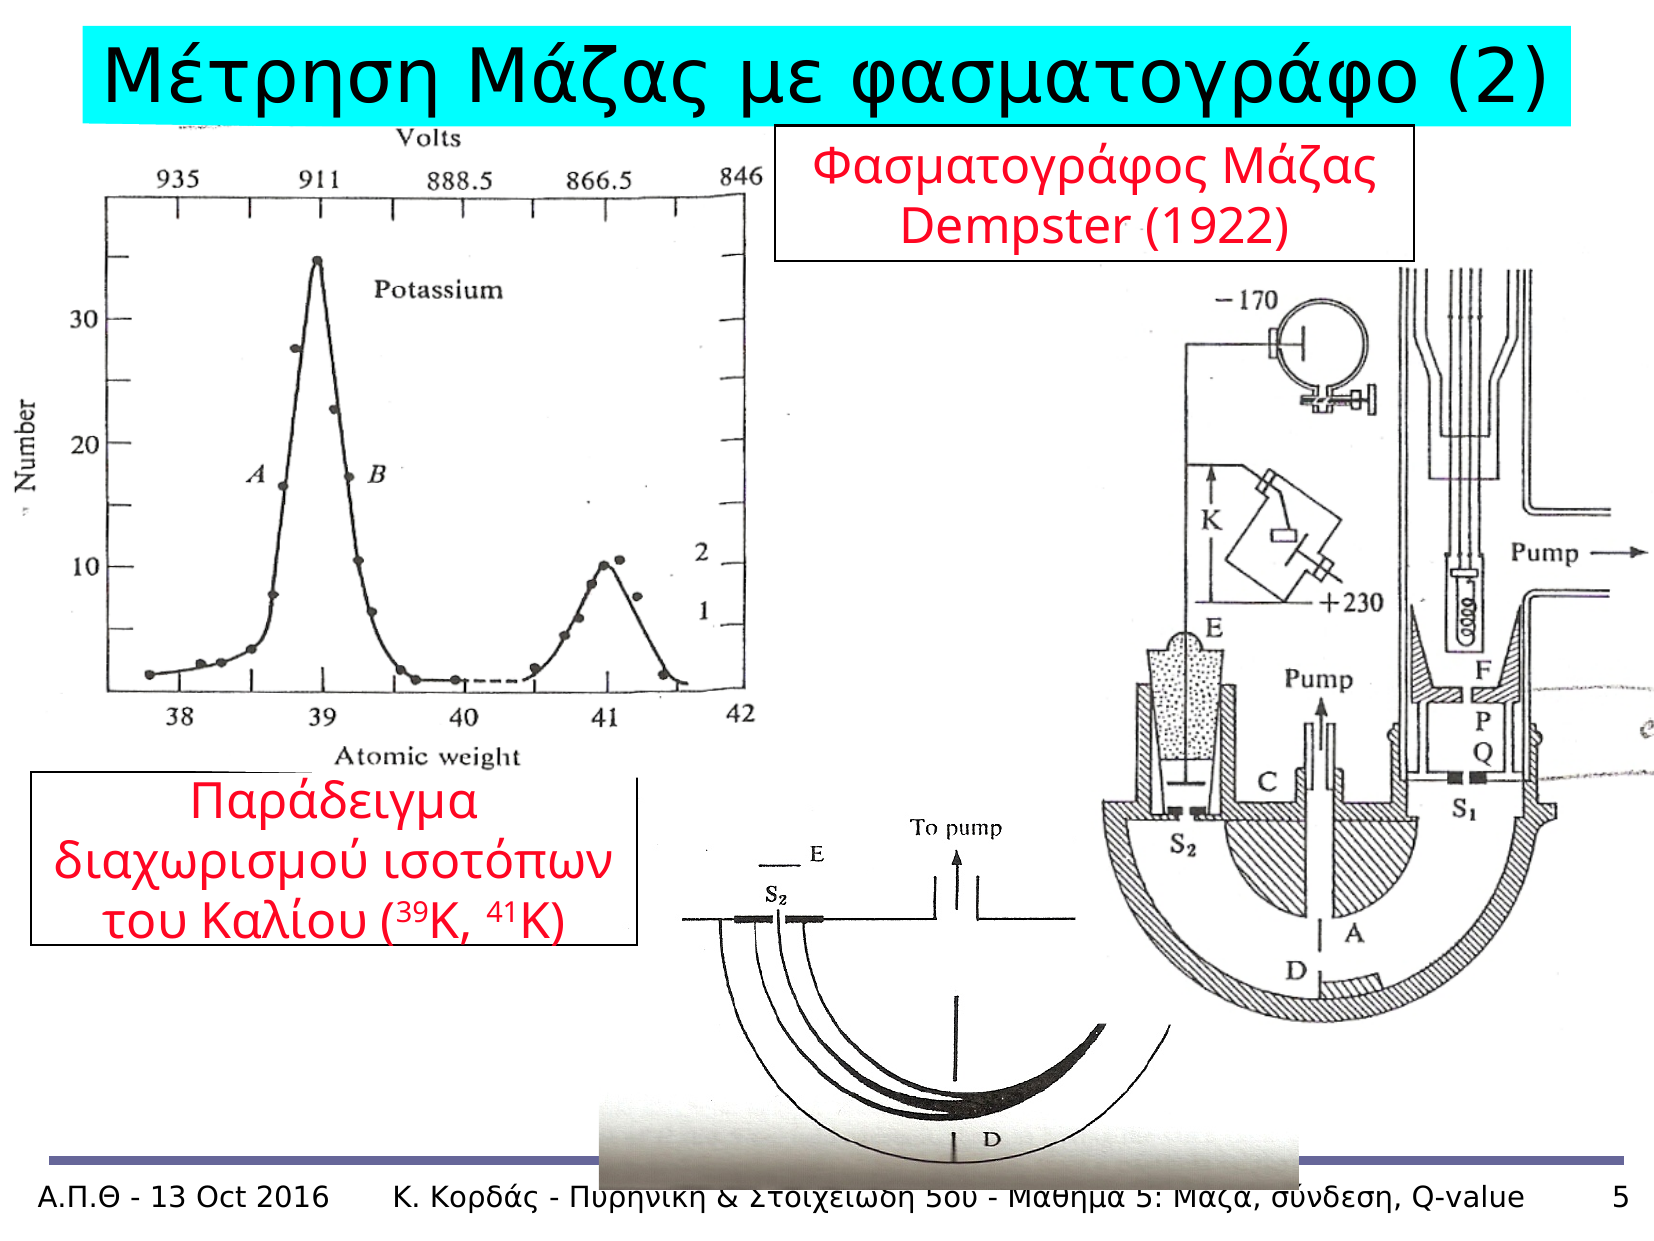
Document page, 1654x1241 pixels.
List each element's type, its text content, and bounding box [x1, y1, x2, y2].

title Μέτρηση Μάζας με φασματογράφο (2) [82, 32, 1571, 120]
text_box Παράδειγμα διαχωρισμού ισοτόπων του Καλίου (39Κ, 41Κ) [30, 772, 638, 946]
text_box Φασματογράφος Μάζας Dempster (1922) [774, 125, 1415, 261]
picture [3, 122, 1654, 1190]
